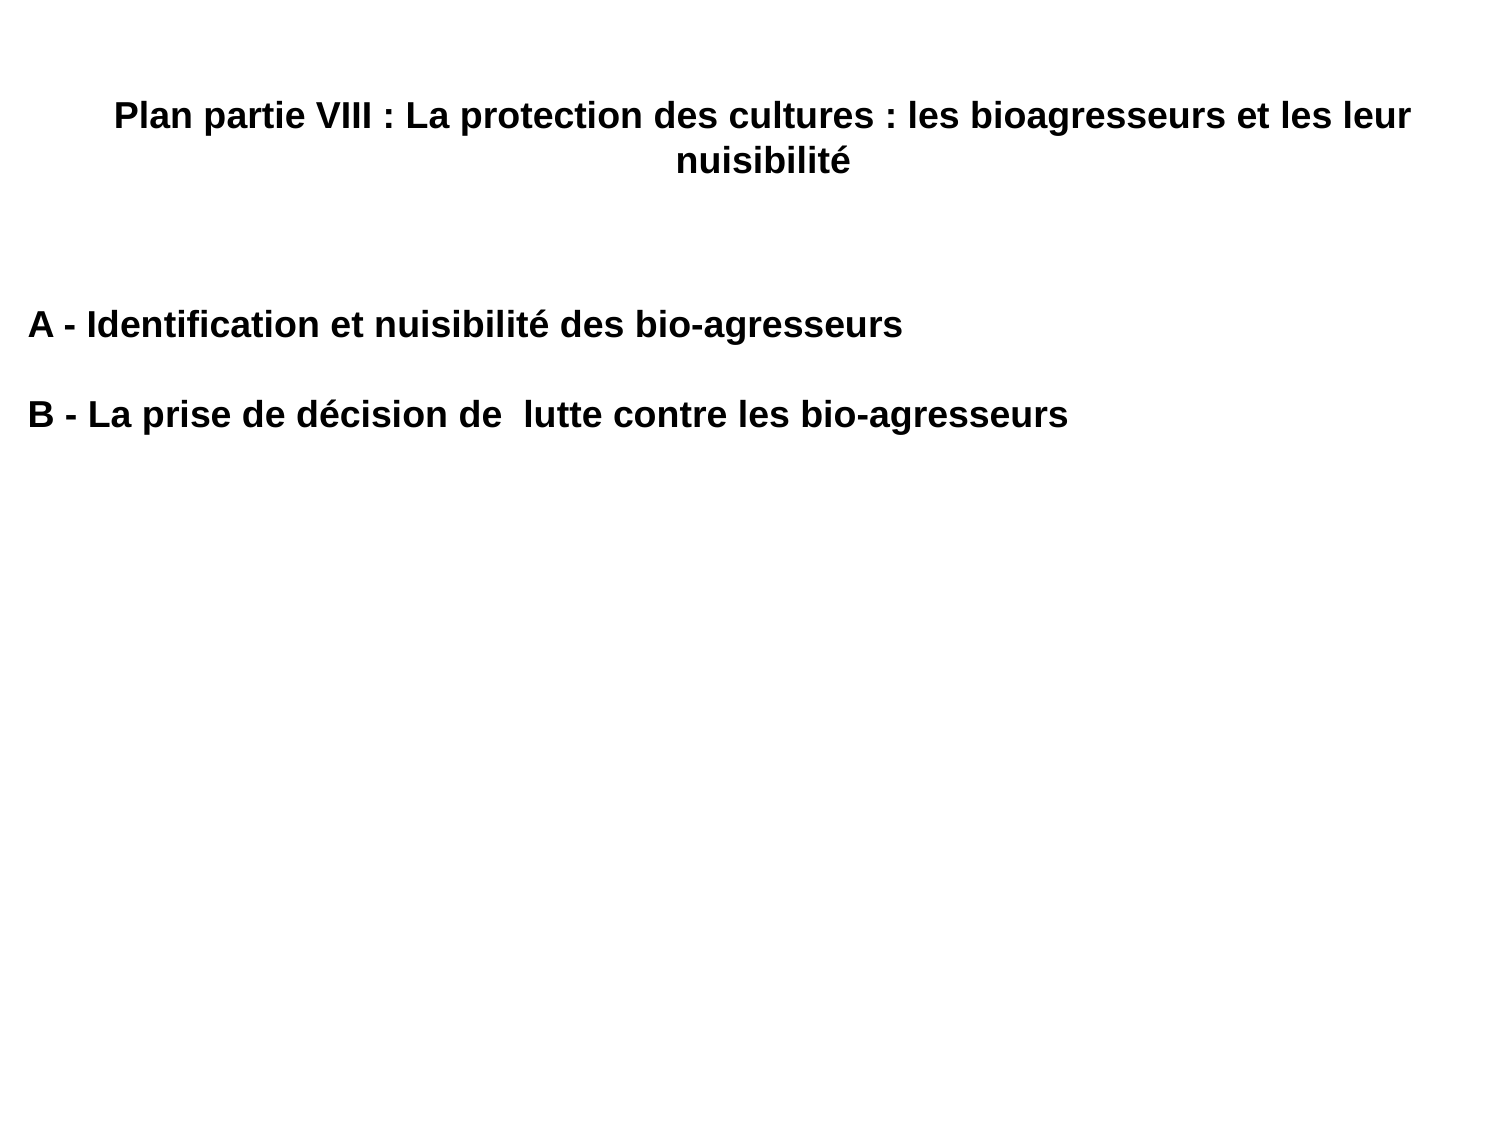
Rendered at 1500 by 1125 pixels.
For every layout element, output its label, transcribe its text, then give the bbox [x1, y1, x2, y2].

text_box Plan partie VIII : La protection des cultures : les bioagresseurs et les leur nuisibilité [88, 42, 1439, 231]
text_box A - Identification et nuisibilité des bio-agresseurs B - La prise de décision de lutte contre les bio-agresseurs [27, 300, 1383, 1066]
